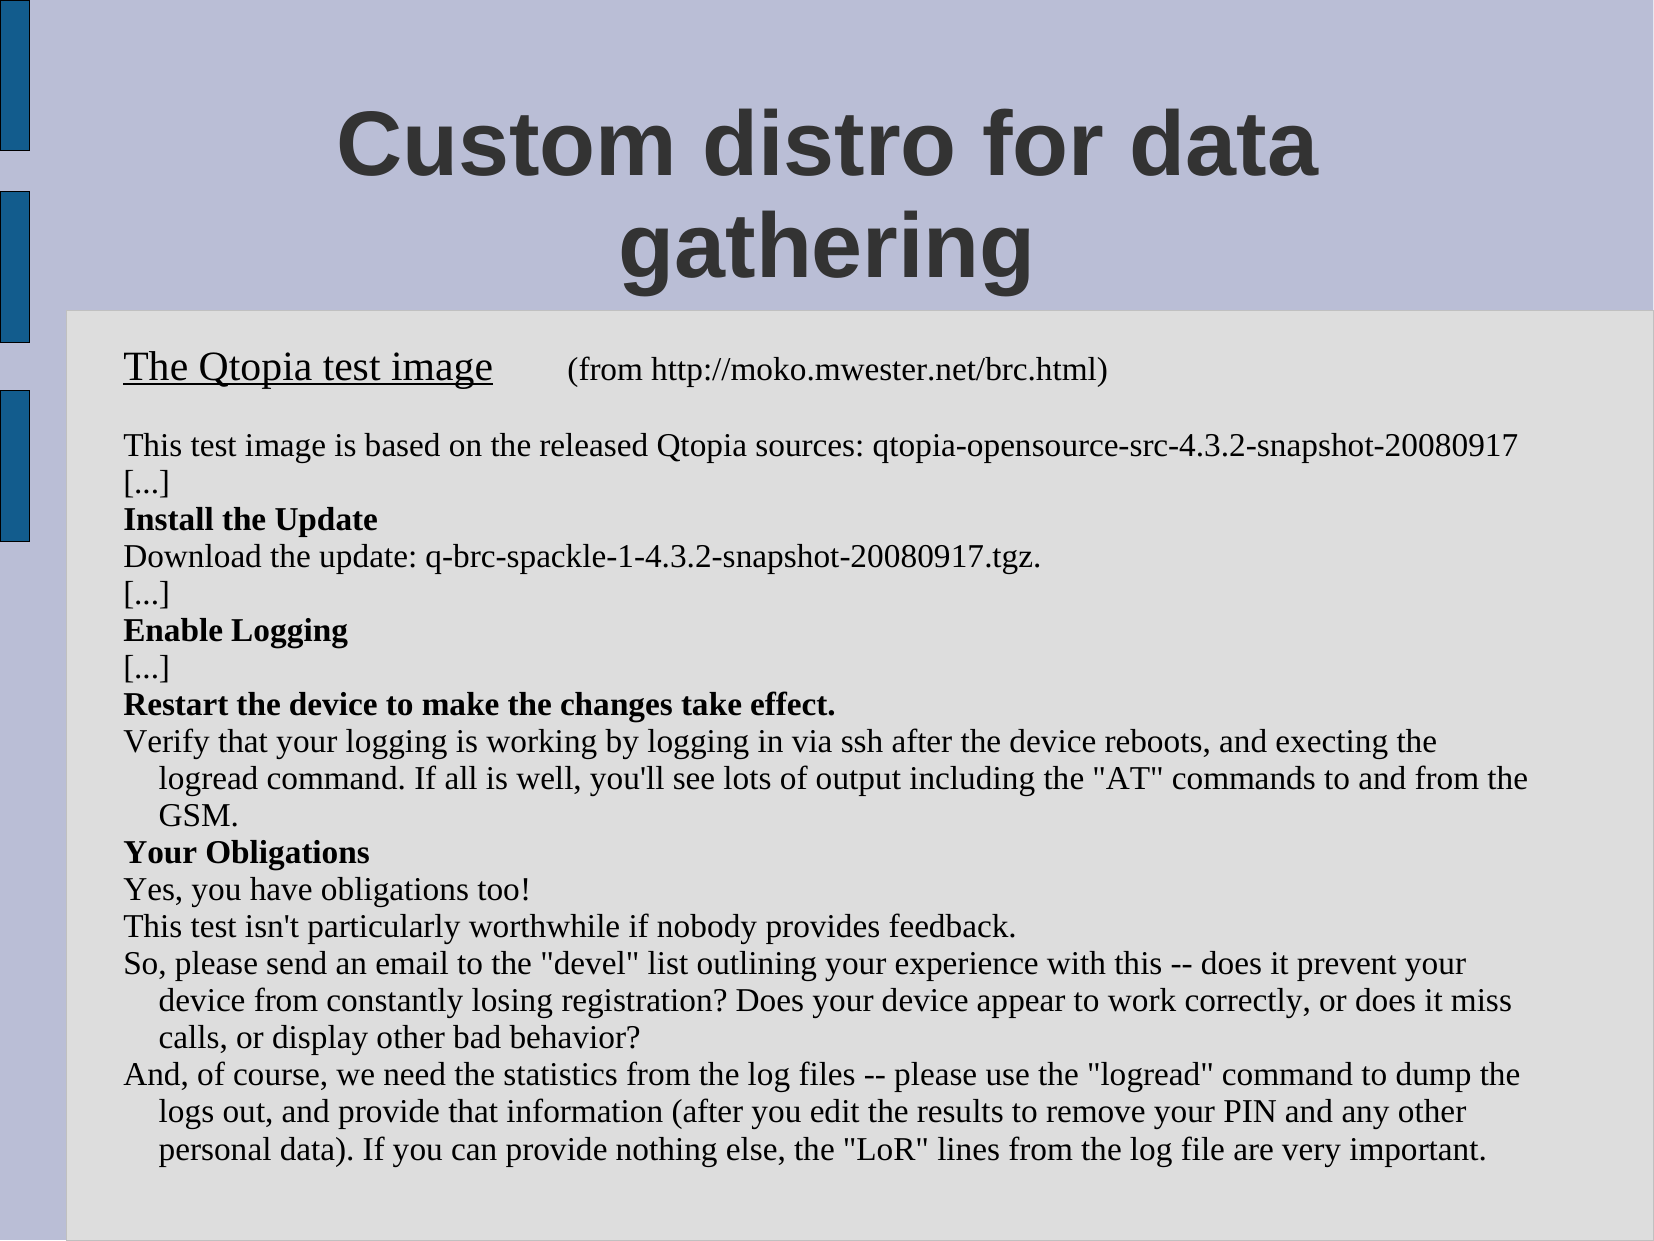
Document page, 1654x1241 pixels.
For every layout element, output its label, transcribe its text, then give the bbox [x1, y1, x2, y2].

title Custom distro for data gathering [121, 92, 1534, 298]
subtitle The Qtopia test image (from http://moko.mwester.net/brc.html) This test image is based on the released Qtopia sources: qtopia-opensource-src-4.3.2-snapshot-20080917 [...] Install the Update Download the update: q-brc-spackle-1-4.3.2-snapshot-20080917.tgz. [...] Enable Logging [...] Restart the device to make the changes take effect. Verify that your logging is working by logging in via ssh after the device reboots, and execting the logread command. If all is well, you'll see lots of output including the "AT" commands to and from the GSM. Your Obligations Yes, you have obligations too! This test isn't particularly worthwhile if nobody provides feedback. So, please send an email to the "devel" list outlining your experience with this -- does it prevent your device from constantly losing registration? Does your device appear to work correctly, or does it miss calls, or display other bad behavior? And, of course, we need the statistics from the log files -- please use the "logread" command to dump the logs out, and provide that information (after you edit the results to remove your PIN and any other personal data). If you can provide nothing else, the "LoR" lines from the log file are very important. [123, 343, 1536, 1168]
